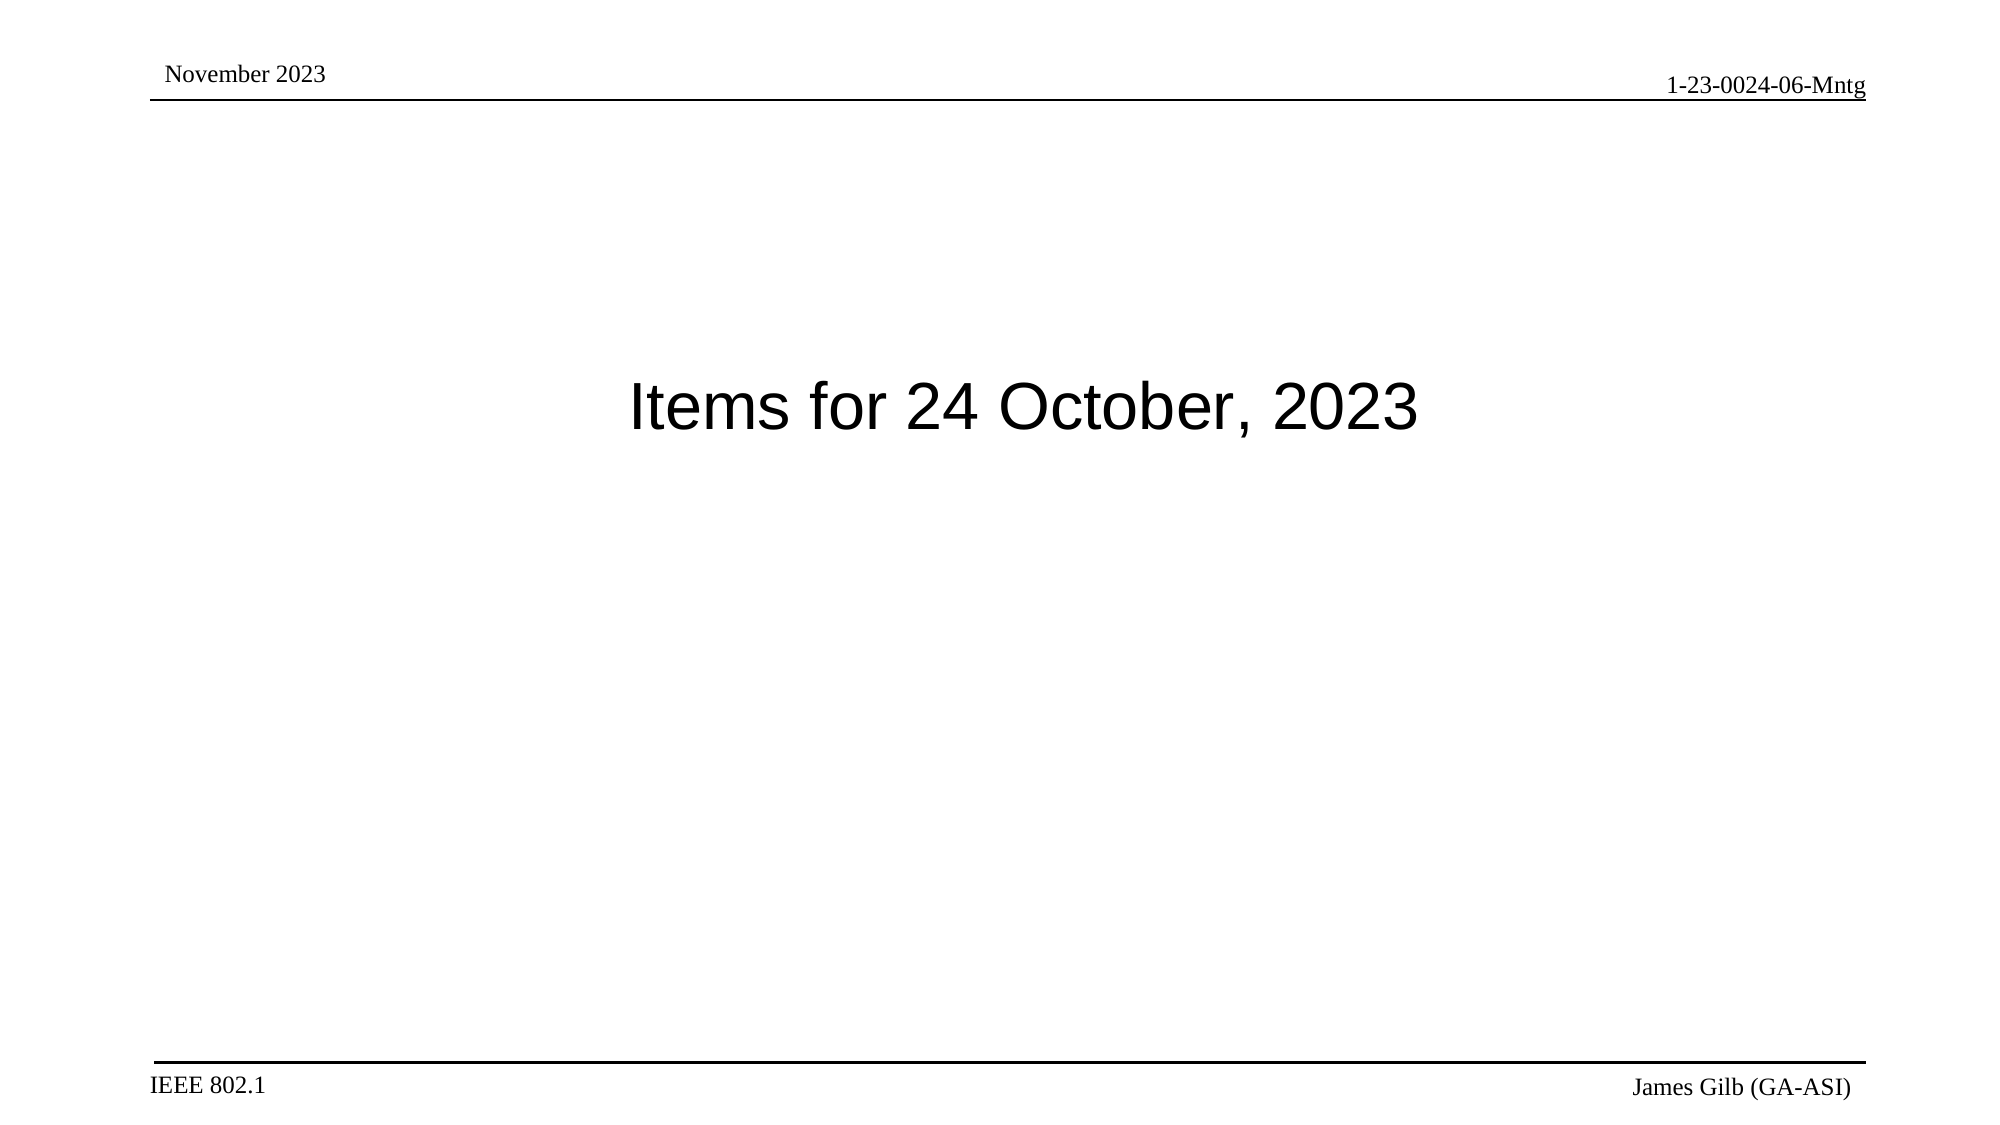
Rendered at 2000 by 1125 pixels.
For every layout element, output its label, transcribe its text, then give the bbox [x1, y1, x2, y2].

subtitle Items for 24 October, 2023 [149, 112, 1900, 693]
